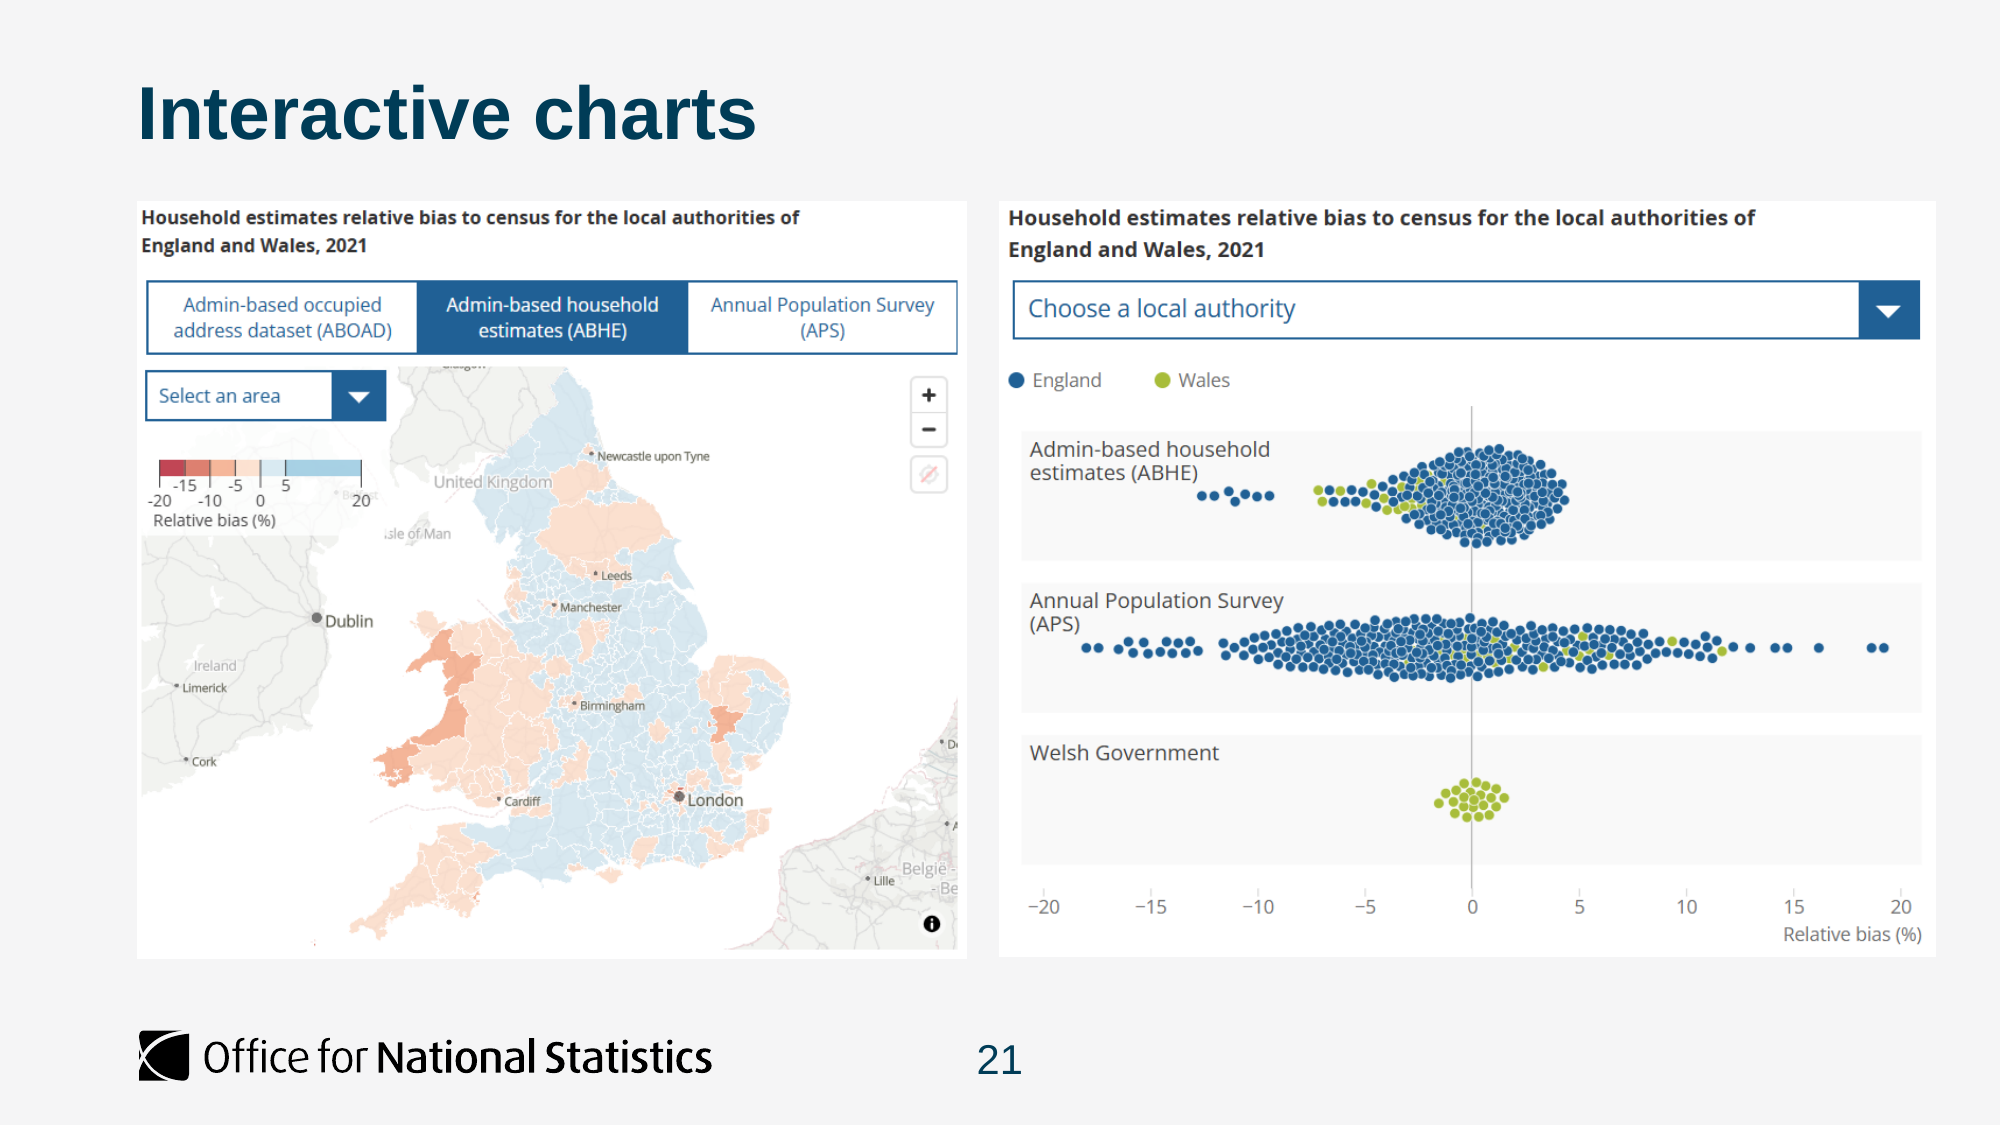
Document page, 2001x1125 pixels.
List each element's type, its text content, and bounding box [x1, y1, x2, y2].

picture [999, 201, 1936, 957]
title Interactive charts [137, 71, 1863, 158]
text_box 21 [764, 1025, 1236, 1086]
picture [137, 201, 967, 959]
